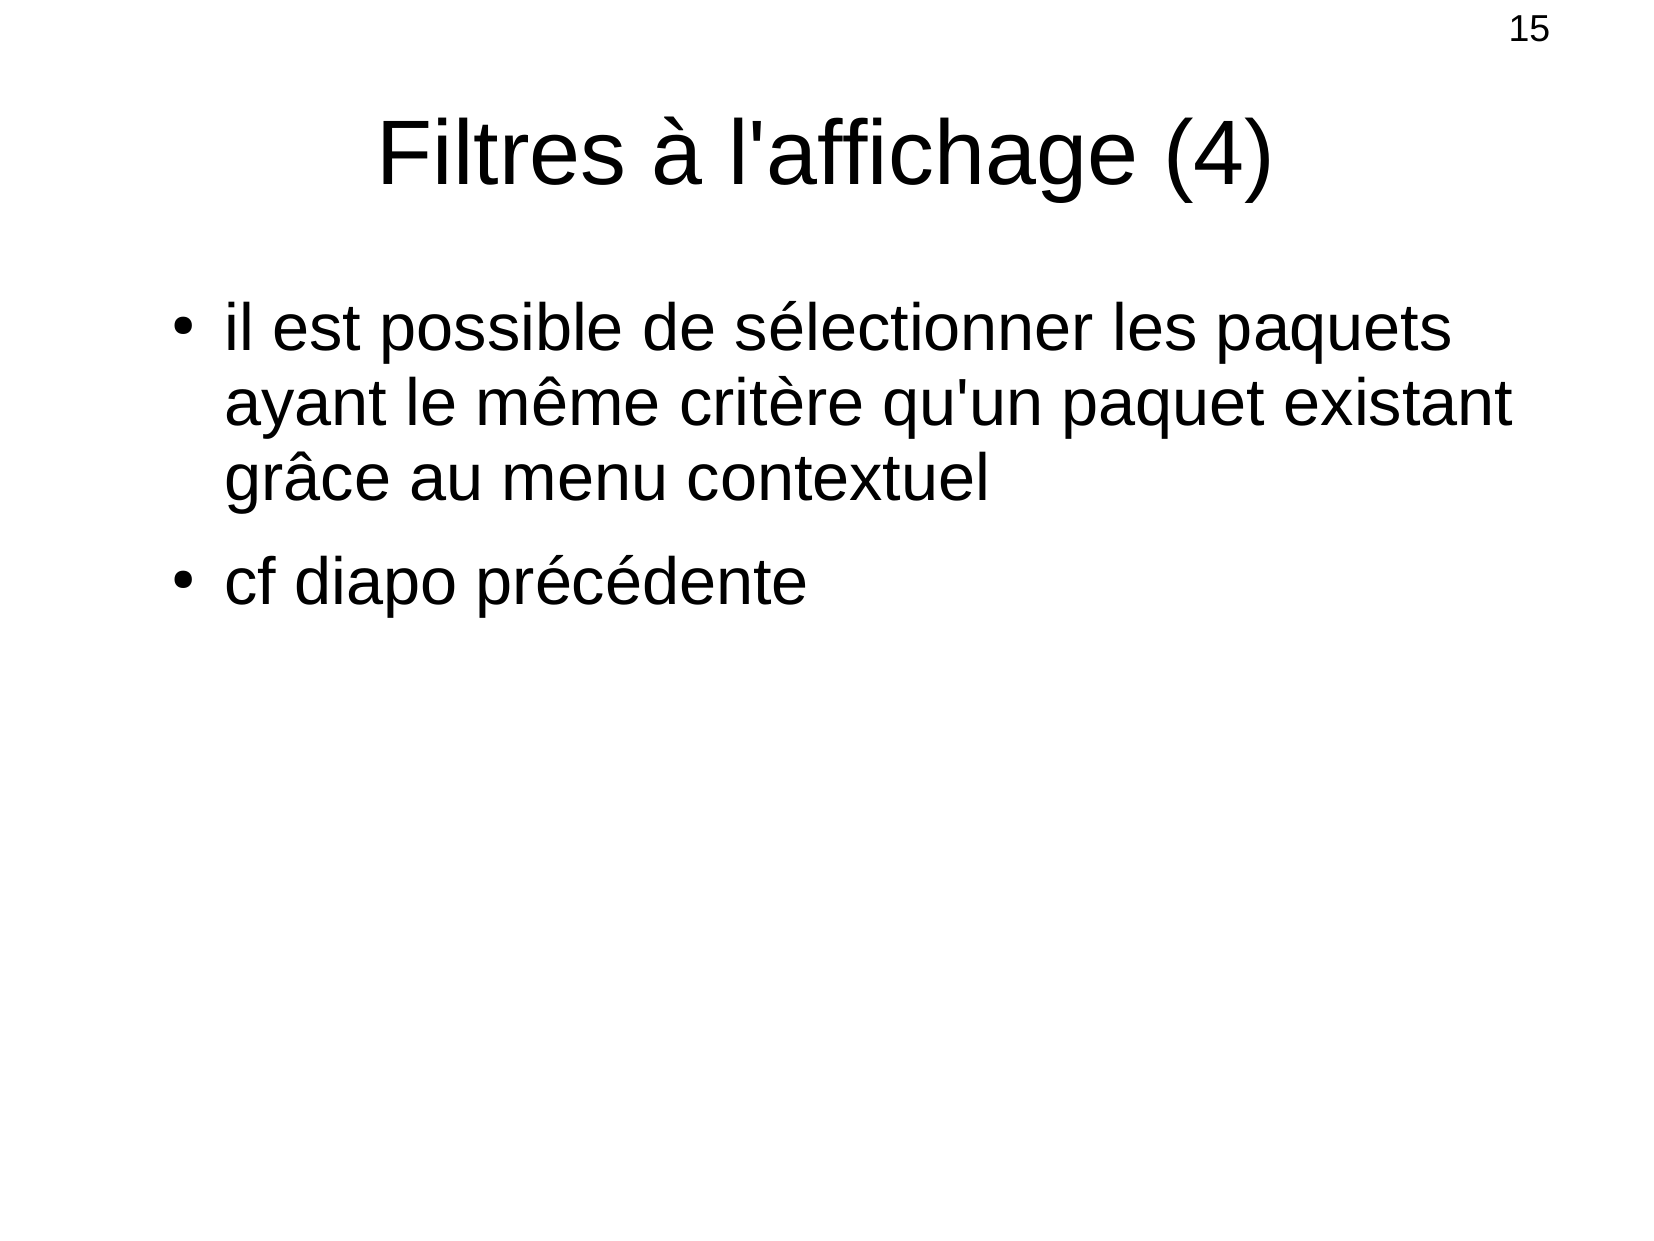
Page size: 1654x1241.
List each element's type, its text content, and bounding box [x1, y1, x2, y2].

list il est possible de sélectionner les paquets ayant le même critère qu'un paquet existant grâce au menu contextuel cf diapo précédente [82, 290, 1571, 1010]
title Filtres à l'affichage (4) [82, 49, 1571, 257]
